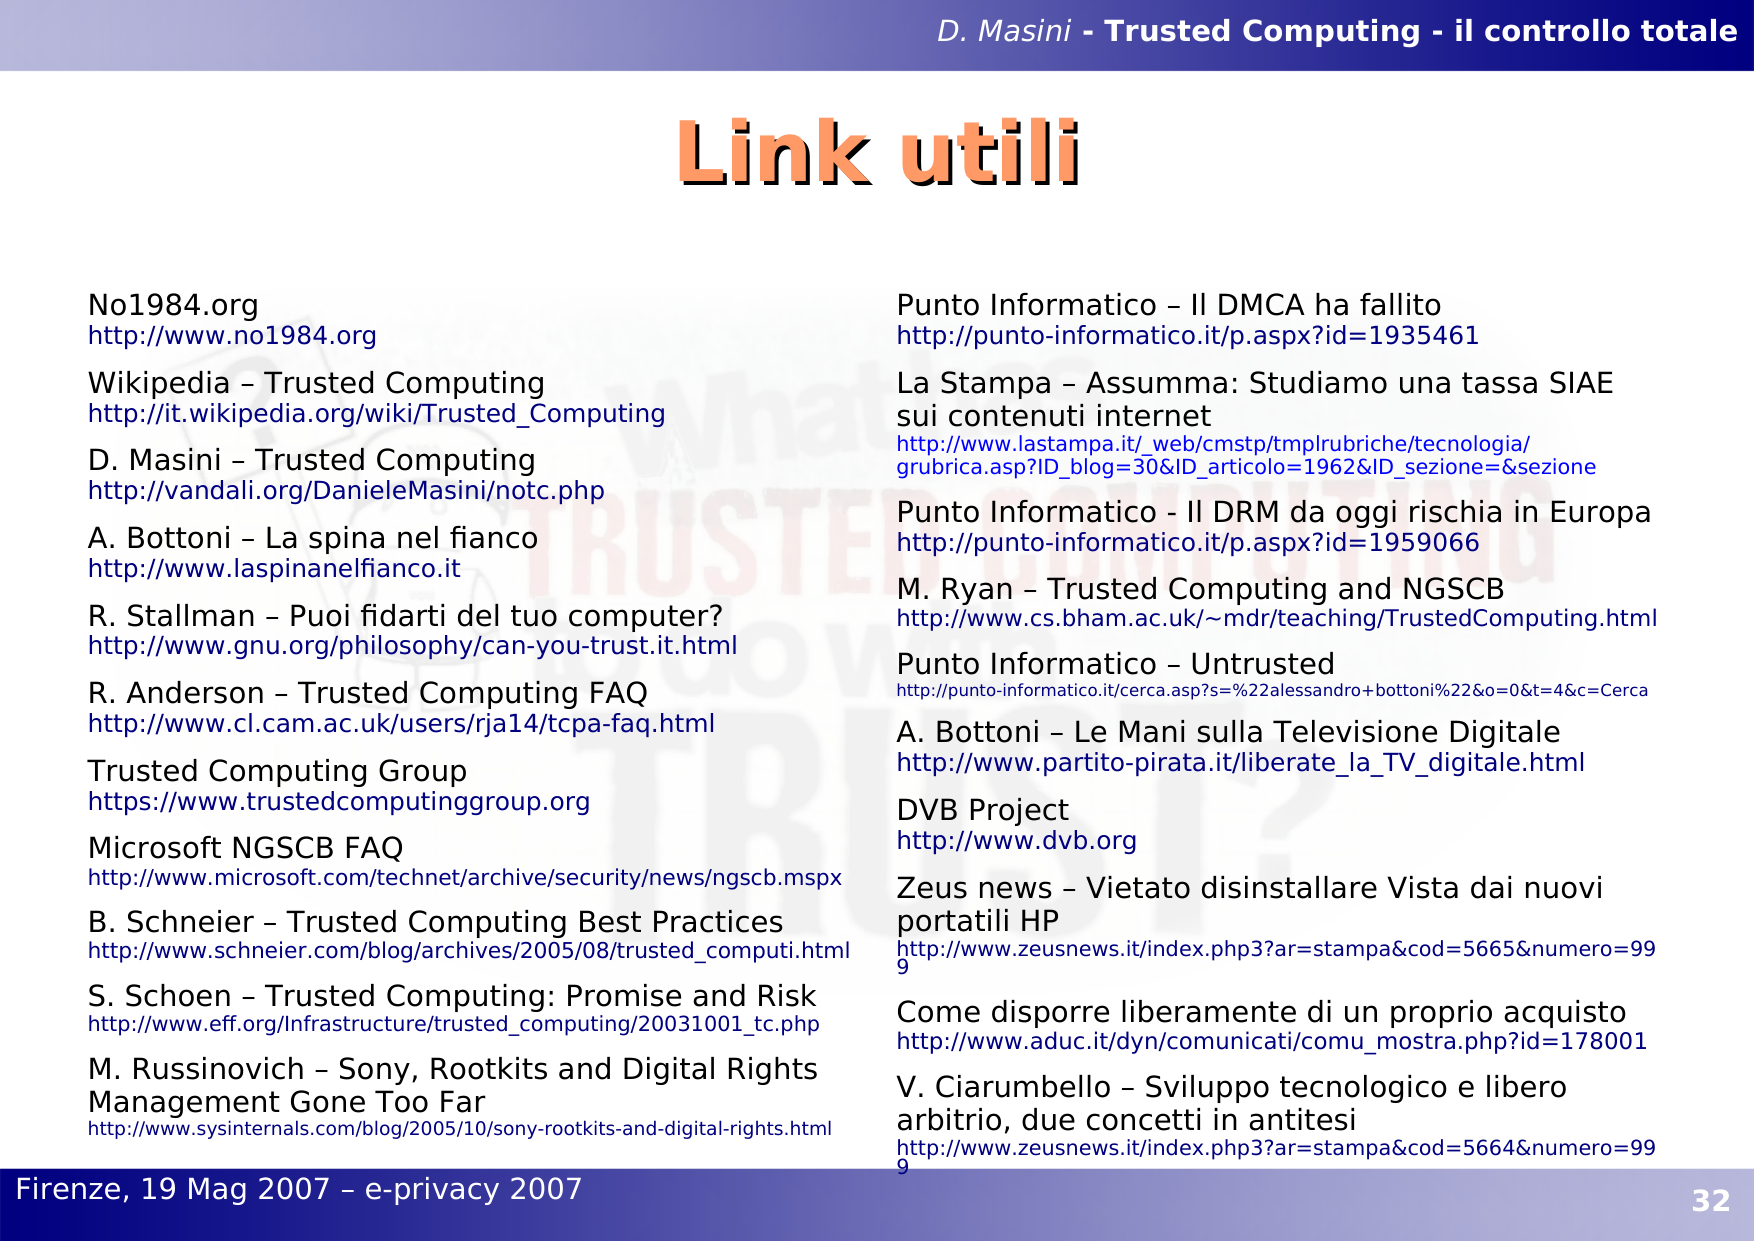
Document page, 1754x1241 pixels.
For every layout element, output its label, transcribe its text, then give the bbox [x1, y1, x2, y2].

list Punto Informatico – Il DMCA ha fallito http://punto-informatico.it/p.aspx?id=1935461 La Stampa – Assumma: Studiamo una tassa SIAE sui contenuti internet http://www.lastampa.it/_web/cmstp/tmplrubriche/tecnologia/grubrica.asp?ID_blog=30&ID_articolo=1962&ID_sezione=&sezione Punto Informatico - Il DRM da oggi rischia in Europa http://punto-informatico.it/p.aspx?id=1959066 M. Ryan – Trusted Computing and NGSCB http://www.cs.bham.ac.uk/~mdr/teaching/TrustedComputing.html Punto Informatico – Untrusted http://punto-informatico.it/cerca.asp?s=%22alessandro+bottoni%22&o=0&t=4&c=Cerca A. Bottoni – Le Mani sulla Televisione Digitale http://www.partito-pirata.it/liberate_la_TV_digitale.html DVB Project http://www.dvb.org Zeus news – Vietato disinstallare Vista dai nuovi portatili HP http://www.zeusnews.it/index.php3?ar=stampa&cod=5665&numero=999 Come disporre liberamente di un proprio acquisto http://www.aduc.it/dyn/comunicati/comu_mostra.php?id=178001 V. Ciarumbello – Sviluppo tecnologico e libero arbitrio, due concetti in antitesi http://www.zeusnews.it/index.php3?ar=stampa&cod=5664&numero=999 [896, 289, 1667, 1144]
picture [0, 0, 1754, 1241]
list No1984.org http://www.no1984.org Wikipedia – Trusted Computing http://it.wikipedia.org/wiki/Trusted_Computing D. Masini – Trusted Computing http://vandali.org/DanieleMasini/notc.php A. Bottoni – La spina nel fianco http://www.laspinanelfianco.it R. Stallman – Puoi fidarti del tuo computer? http://www.gnu.org/philosophy/can-you-trust.it.html R. Anderson – Trusted Computing FAQ http://www.cl.cam.ac.uk/users/rja14/tcpa-faq.html Trusted Computing Group https://www.trustedcomputinggroup.org Microsoft NGSCB FAQ http://www.microsoft.com/technet/archive/security/news/ngscb.mspx B. Schneier – Trusted Computing Best Practices http://www.schneier.com/blog/archives/2005/08/trusted_computi.html S. Schoen – Trusted Computing: Promise and Risk http://www.eff.org/Infrastructure/trusted_computing/20031001_tc.php M. Russinovich – Sony, Rootkits and Digital Rights Management Gone Too Far http://www.sysinternals.com/blog/2005/10/sony-rootkits-and-digital-rights.html [87, 289, 858, 1142]
title Link utili [87, 49, 1667, 257]
